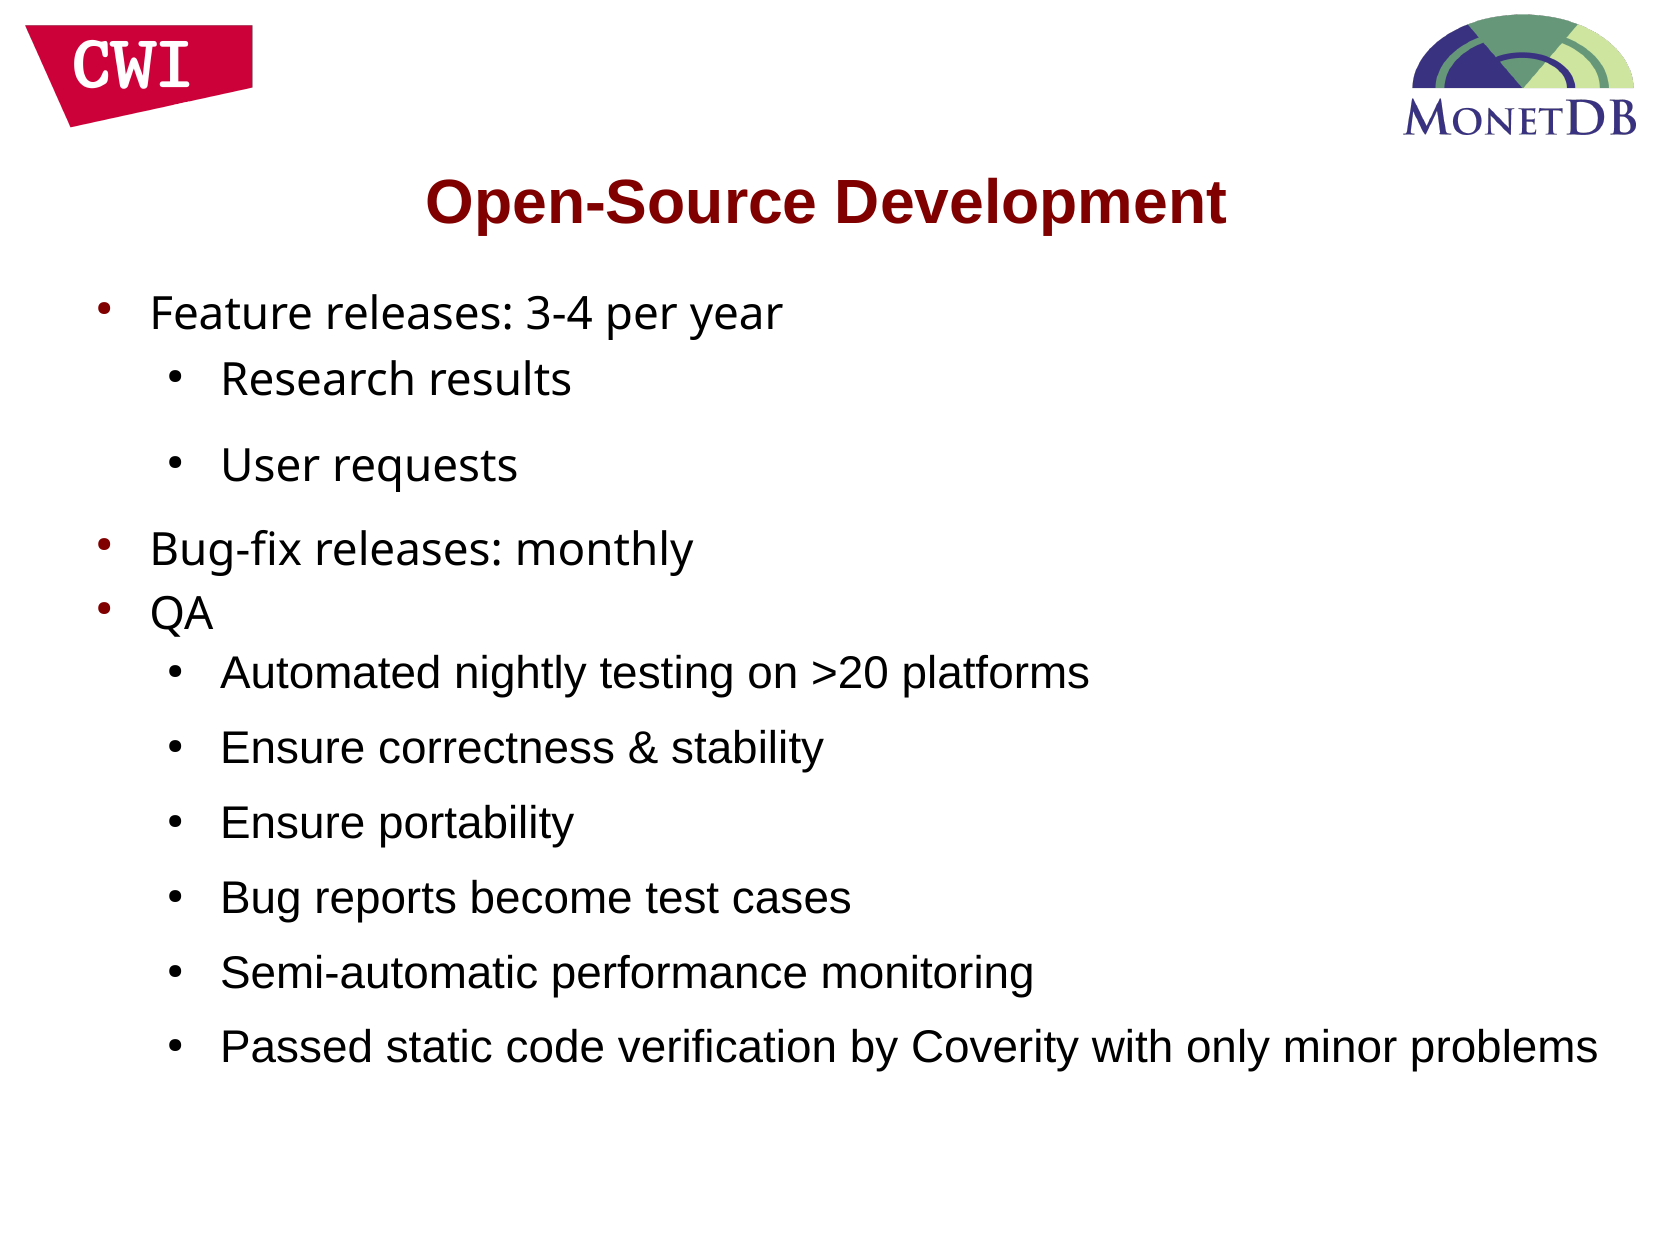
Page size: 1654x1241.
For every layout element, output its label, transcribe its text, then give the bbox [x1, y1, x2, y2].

list Feature releases: 3-4 per year Research results User requests Bug-fix releases: monthly QA Automated nightly testing on >20 platforms Ensure correctness & stability Ensure portability Bug reports become test cases Semi-automatic performance monitoring Passed static code verification by Coverity with only minor problems [63, 274, 1640, 1121]
title Open-Source Development [0, 155, 1654, 254]
picture [0, 0, 278, 150]
picture [1403, 14, 1636, 135]
